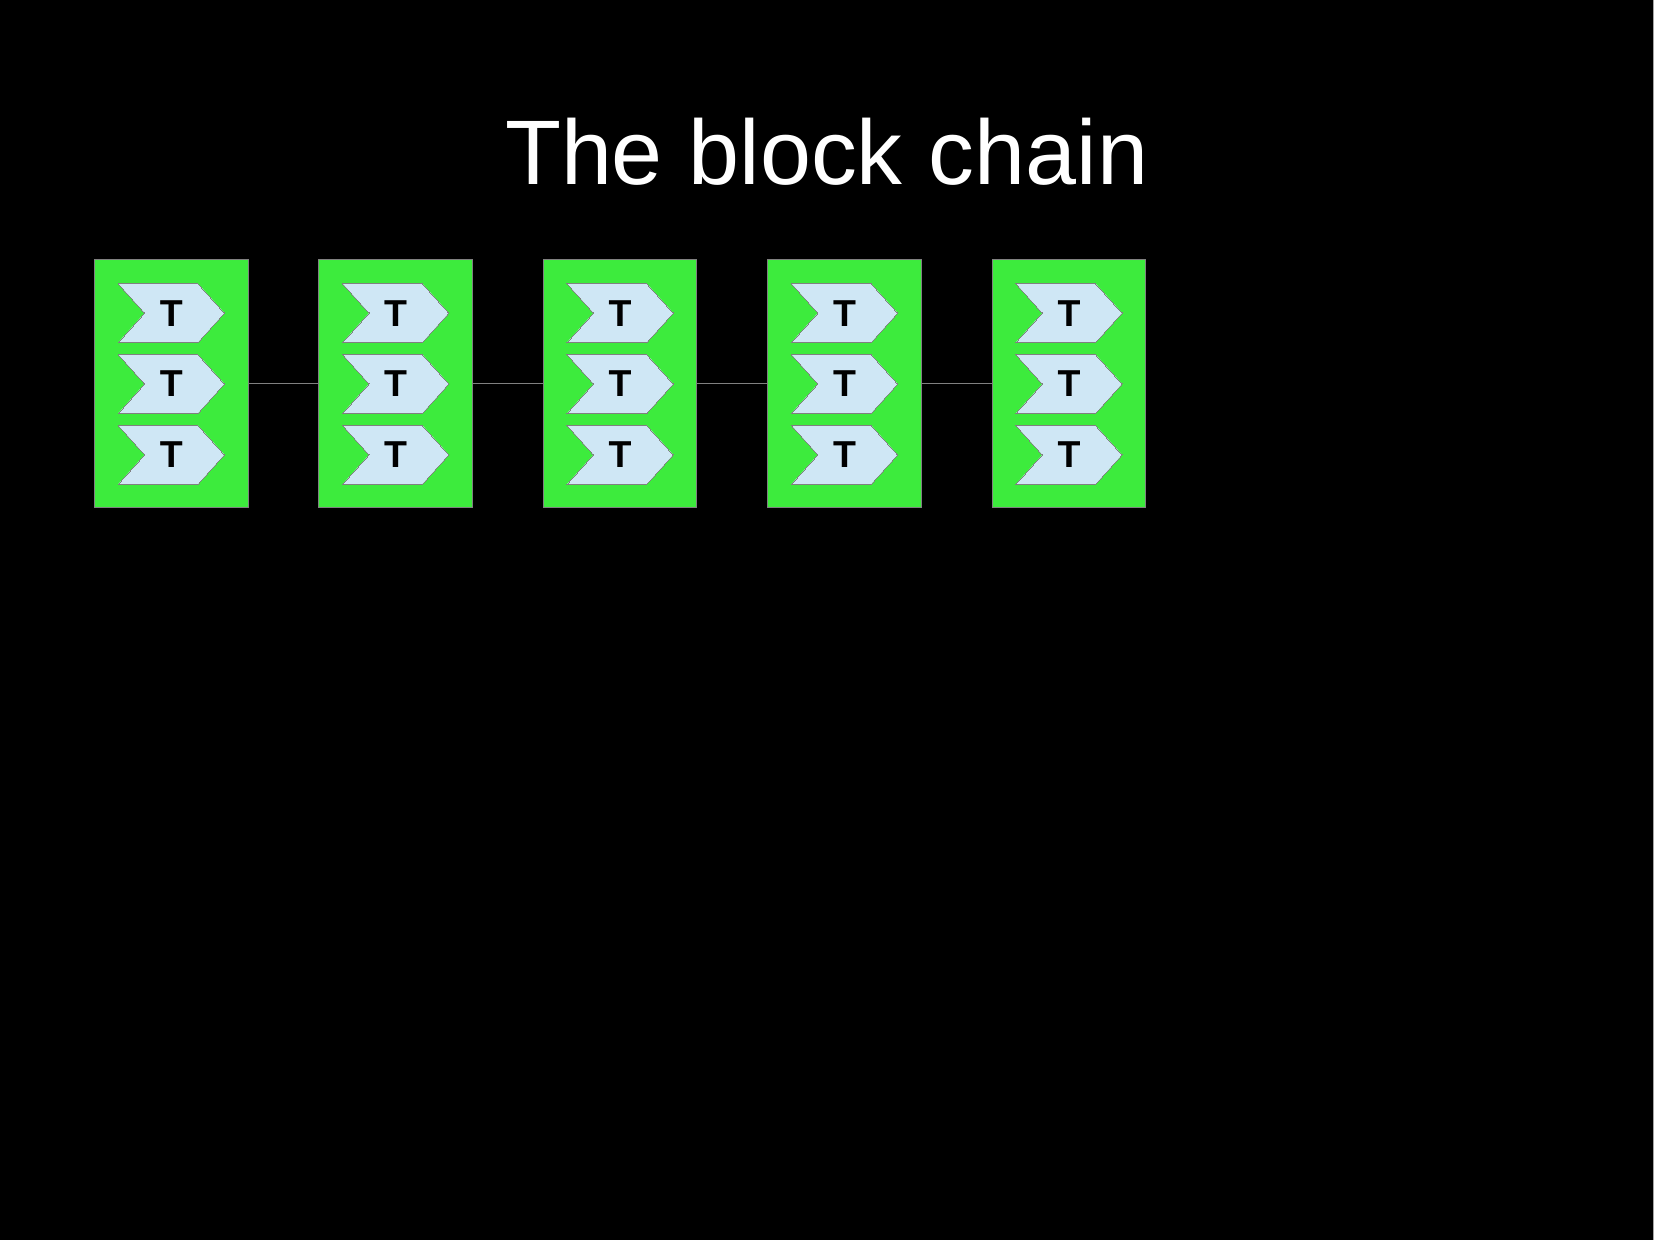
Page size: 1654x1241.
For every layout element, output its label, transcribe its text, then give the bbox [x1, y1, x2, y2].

title The block chain [82, 49, 1571, 257]
text_box T [566, 425, 674, 485]
text_box T [1015, 283, 1123, 343]
text_box T [566, 354, 674, 414]
text_box T [118, 283, 225, 343]
text_box T [342, 283, 449, 343]
text_box T [566, 283, 674, 343]
text_box T [118, 354, 225, 414]
text_box [992, 259, 1146, 508]
text_box T [342, 354, 449, 414]
text_box [94, 259, 249, 508]
text_box T [791, 354, 898, 414]
text_box [767, 259, 922, 508]
text_box T [118, 425, 225, 485]
text_box T [791, 283, 898, 343]
text_box T [791, 425, 898, 485]
text_box T [1015, 354, 1123, 414]
text_box [318, 259, 473, 508]
text_box [543, 259, 697, 508]
text_box T [342, 425, 449, 485]
text_box T [1015, 425, 1123, 485]
